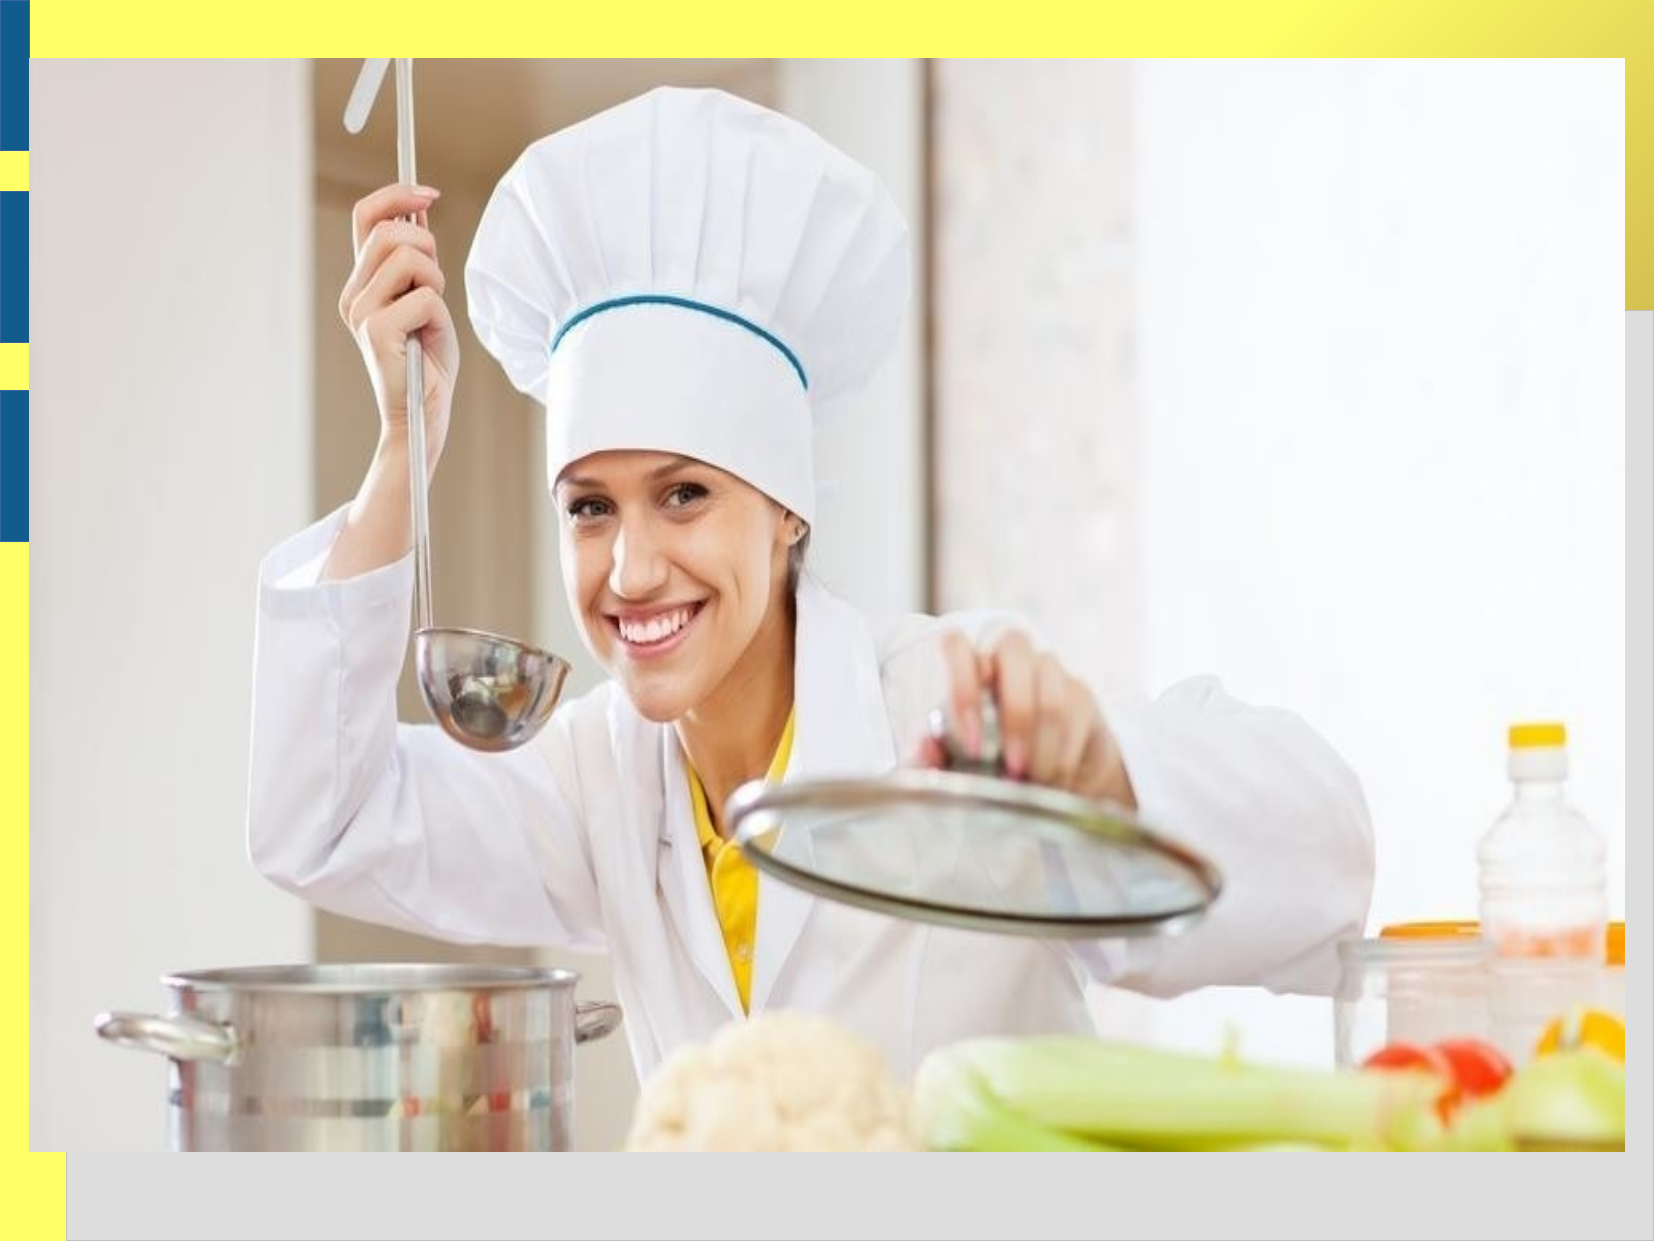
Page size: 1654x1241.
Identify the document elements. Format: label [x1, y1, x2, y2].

picture [29, 58, 1625, 1152]
